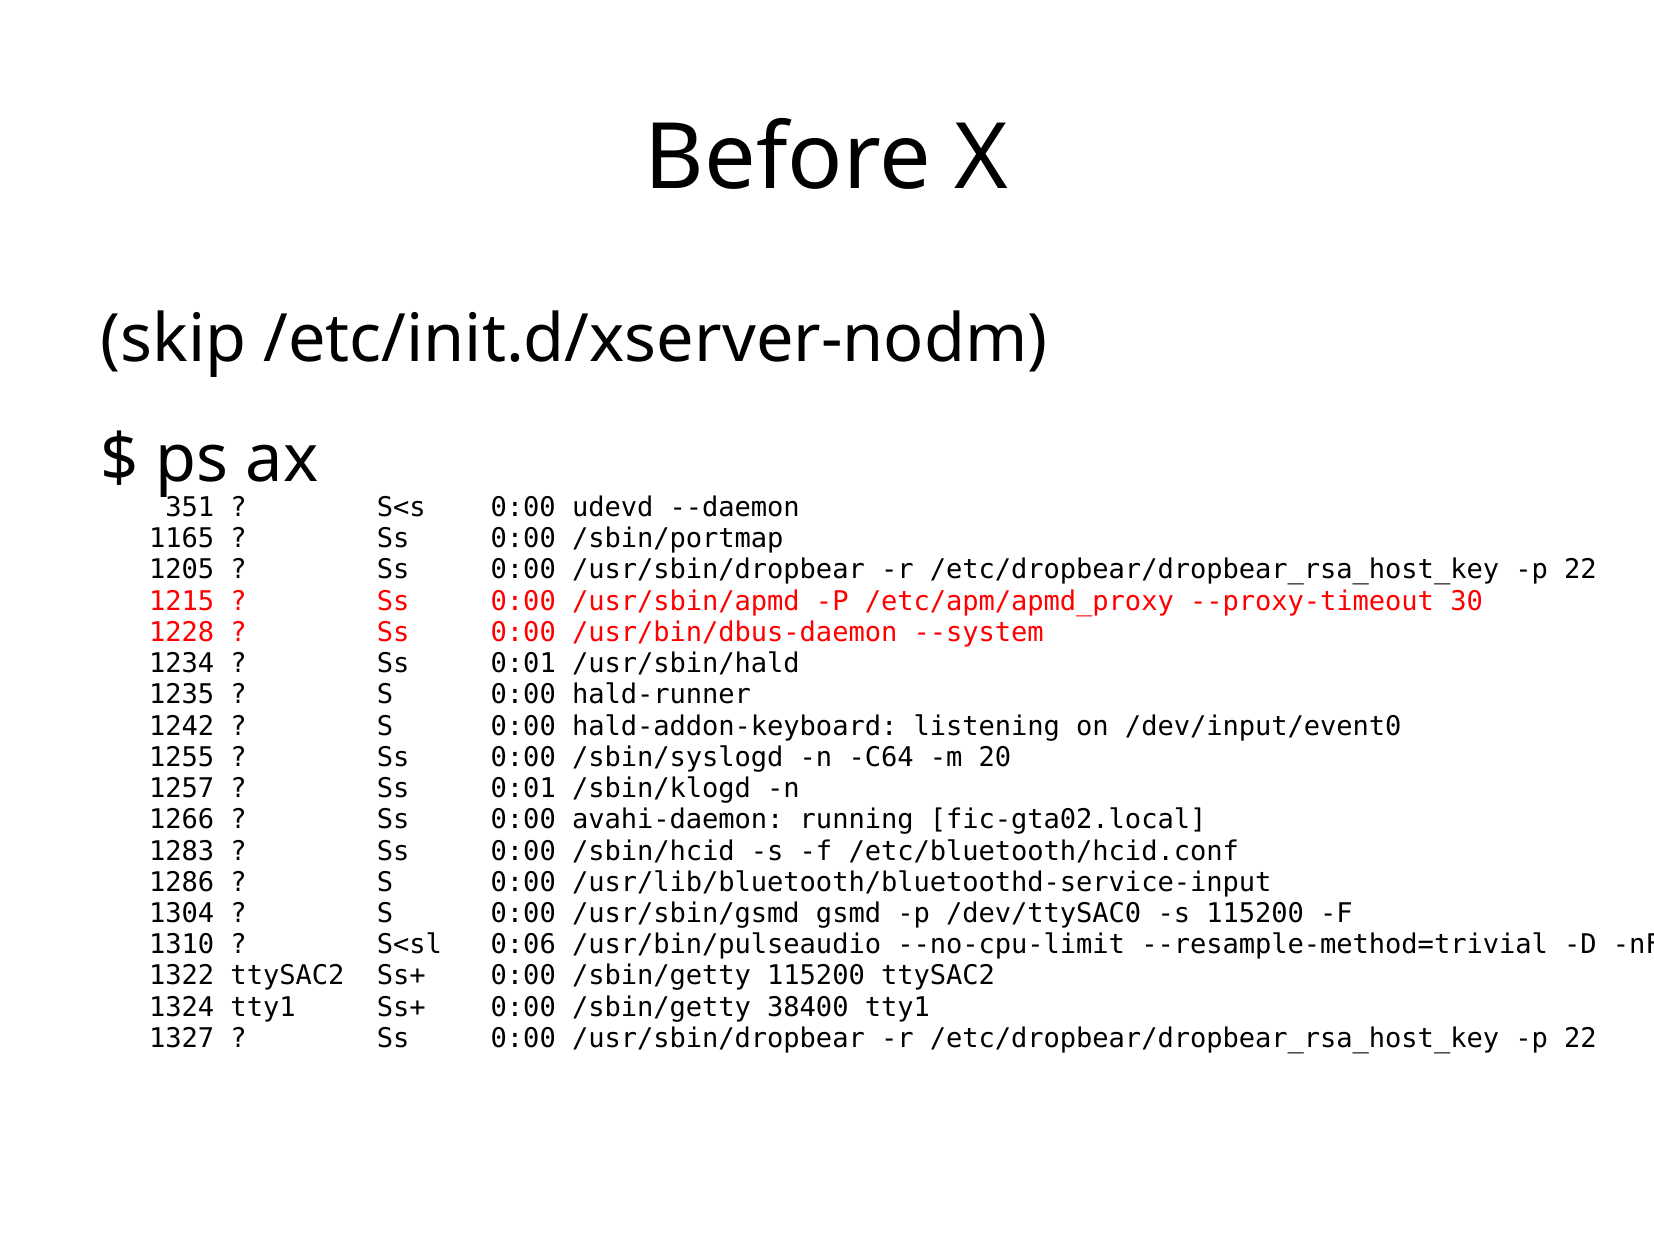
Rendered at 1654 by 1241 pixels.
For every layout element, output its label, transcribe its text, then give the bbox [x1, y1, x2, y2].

text_box 351 ? S<s 0:00 udevd --daemon 1165 ? Ss 0:00 /sbin/portmap 1205 ? Ss 0:00 /usr/sbin/dropbear -r /etc/dropbear/dropbear_rsa_host_key -p 22 1215 ? Ss 0:00 /usr/sbin/apmd -P /etc/apm/apmd_proxy --proxy-timeout 30 1228 ? Ss 0:00 /usr/bin/dbus-daemon --system 1234 ? Ss 0:01 /usr/sbin/hald 1235 ? S 0:00 hald-runner 1242 ? S 0:00 hald-addon-keyboard: listening on /dev/input/event0 1255 ? Ss 0:00 /sbin/syslogd -n -C64 -m 20 1257 ? Ss 0:01 /sbin/klogd -n 1266 ? Ss 0:00 avahi-daemon: running [fic-gta02.local] 1283 ? Ss 0:00 /sbin/hcid -s -f /etc/bluetooth/hcid.conf 1286 ? S 0:00 /usr/lib/bluetooth/bluetoothd-service-input 1304 ? S 0:00 /usr/sbin/gsmd gsmd -p /dev/ttySAC0 -s 115200 -F 1310 ? S<sl 0:06 /usr/bin/pulseaudio --no-cpu-limit --resample-method=trivial -D -nF /etc/pulse/session 1322 ttySAC2 Ss+ 0:00 /sbin/getty 115200 ttySAC2 1324 tty1 Ss+ 0:00 /sbin/getty 38400 tty1 1327 ? Ss 0:00 /usr/sbin/dropbear -r /etc/dropbear/dropbear_rsa_host_key -p 22 [118, 484, 1654, 1093]
title Before X [82, 56, 1571, 250]
list (skip /etc/init.d/xserver-nodm) $ ps ax [82, 290, 1571, 1094]
